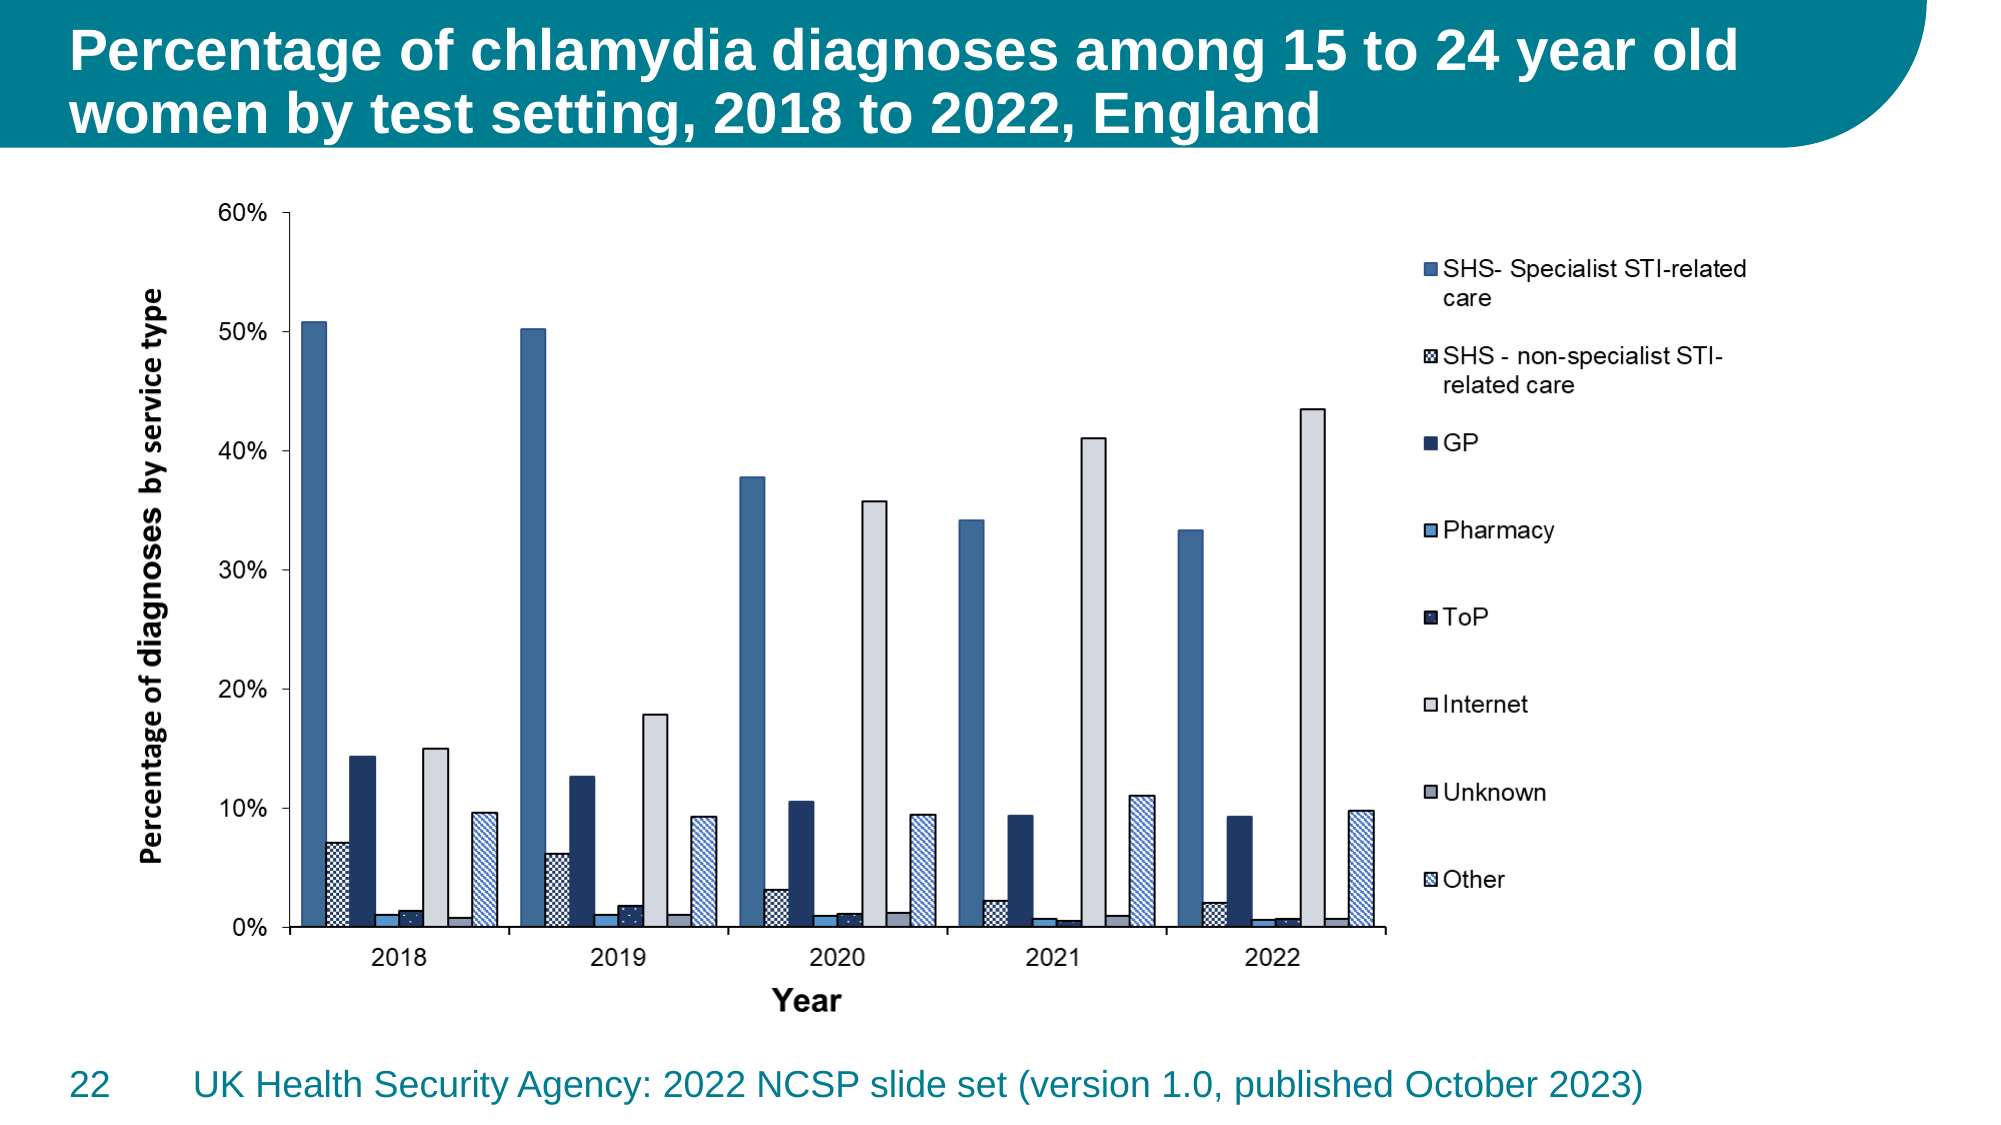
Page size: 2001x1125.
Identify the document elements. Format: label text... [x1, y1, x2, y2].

text_box UK Health Security Agency: 2022 NCSP slide set (version 1.0, published October 2023) [177, 1053, 1820, 1113]
text_box [54, 1053, 152, 1112]
title Percentage of chlamydia diagnoses among 15 to 24 year old women by test setting, 2018 to 2022, England [54, 12, 1780, 117]
picture [102, 191, 1780, 1022]
